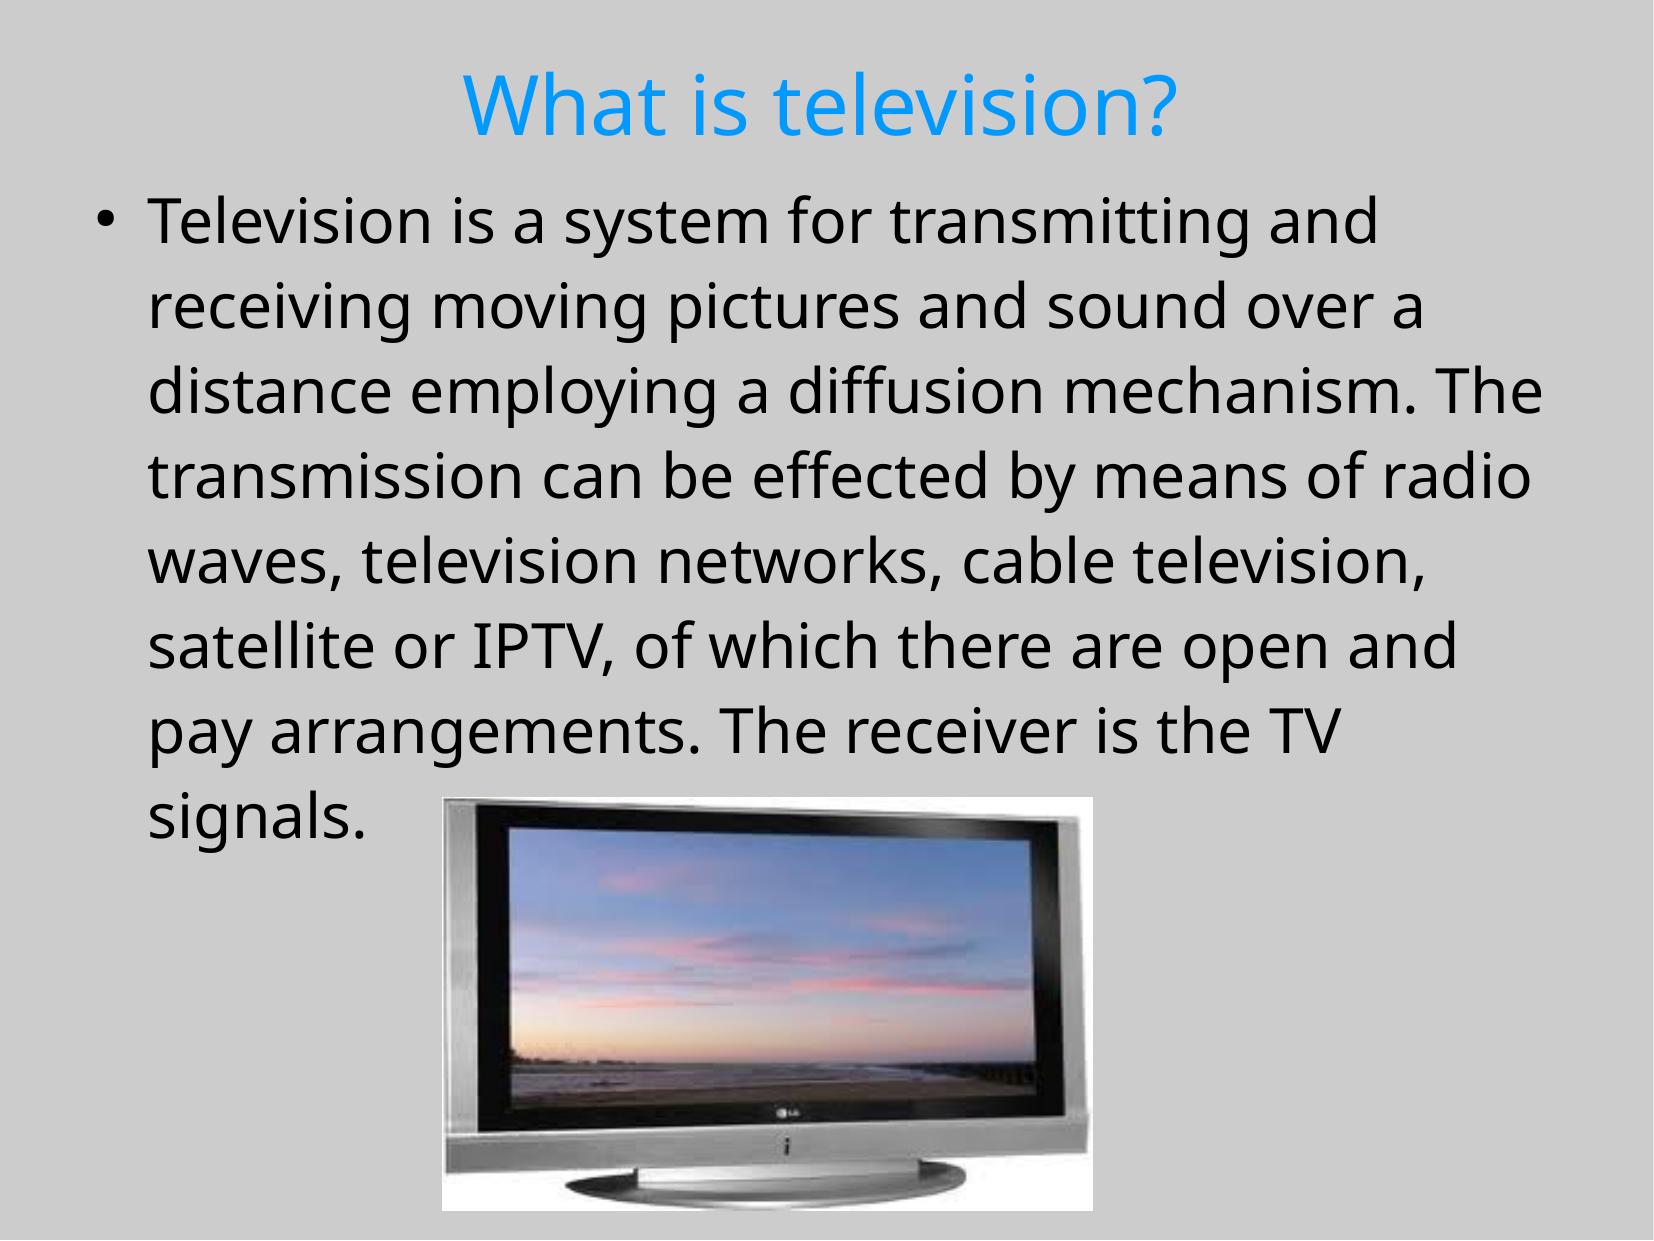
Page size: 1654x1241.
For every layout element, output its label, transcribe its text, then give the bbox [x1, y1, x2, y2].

title What is television? [76, 0, 1565, 177]
list Television is a system for transmitting and receiving moving pictures and sound over a distance employing a diffusion mechanism. The transmission can be effected by means of radio waves, television networks, cable television, satellite or IPTV, of which there are open and pay arrangements. The receiver is the TV signals. [76, 177, 1565, 1182]
picture [442, 797, 1093, 1211]
